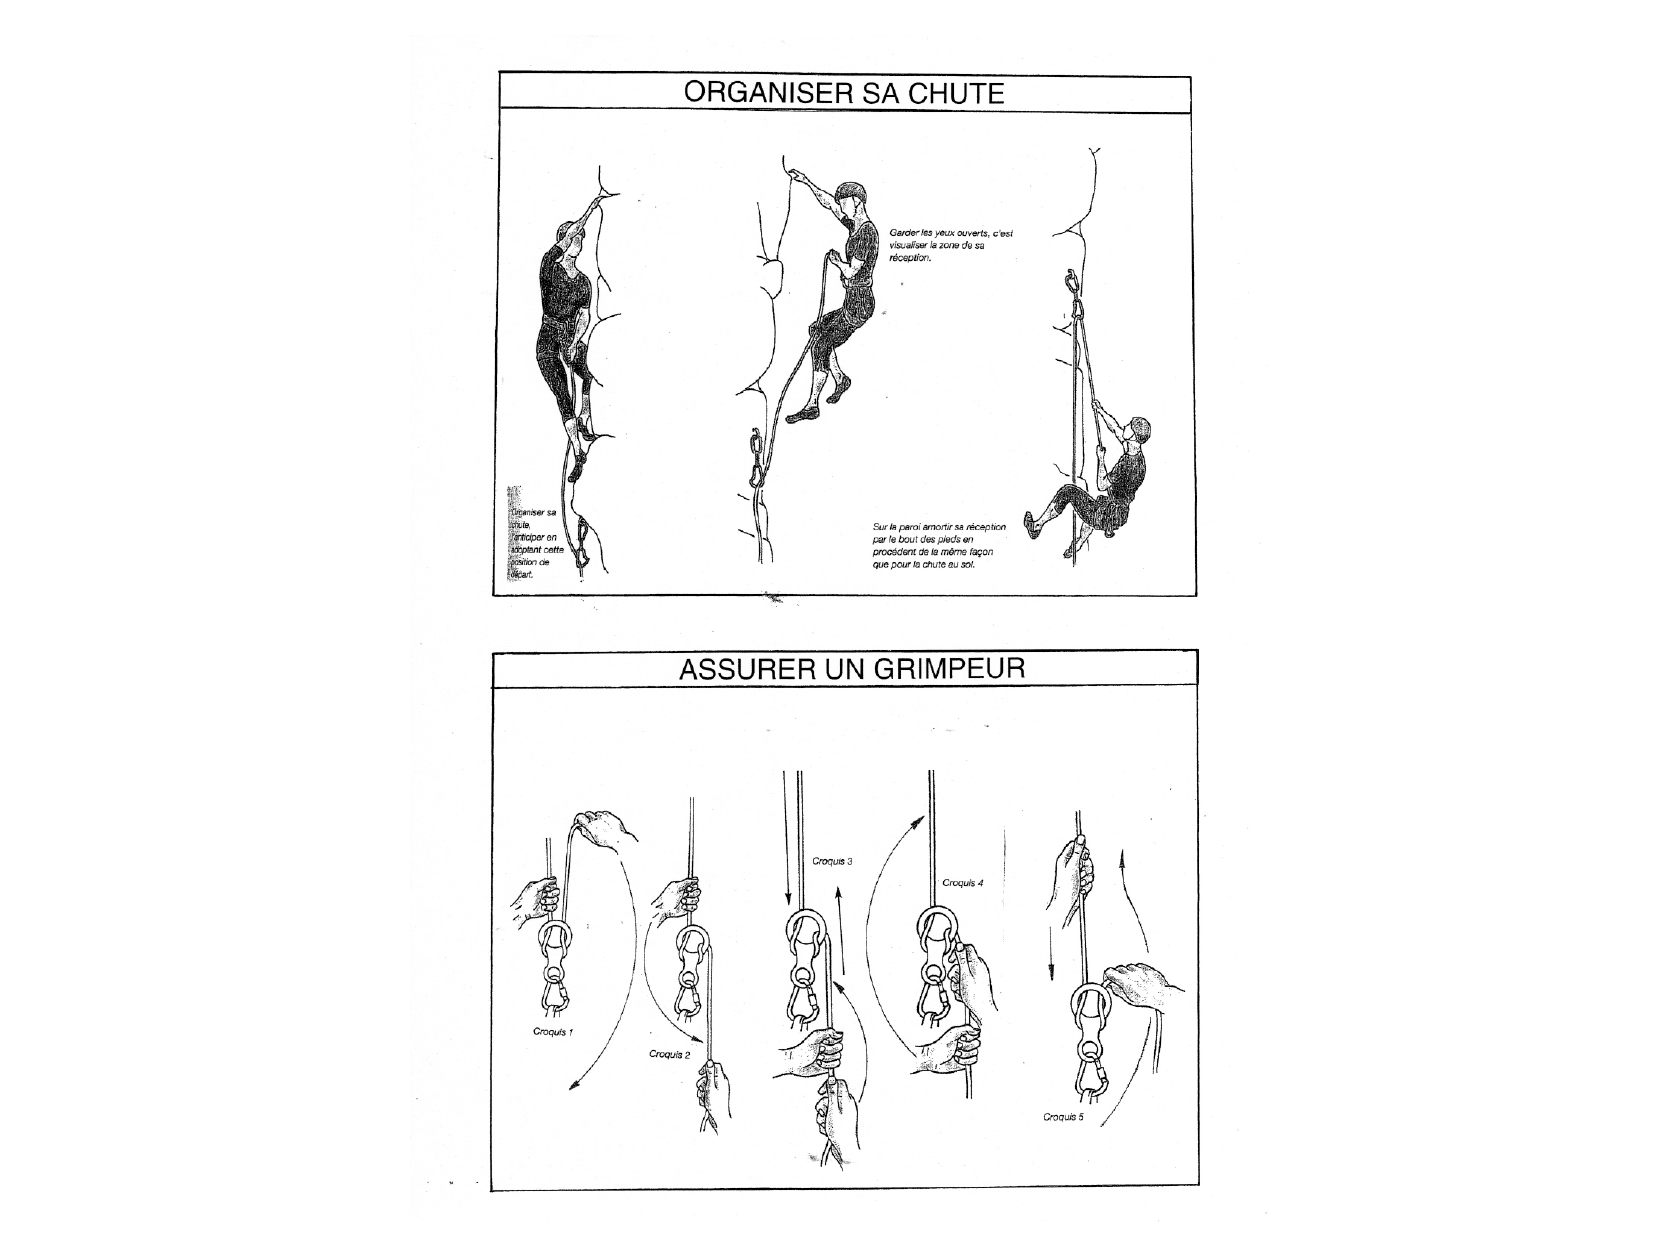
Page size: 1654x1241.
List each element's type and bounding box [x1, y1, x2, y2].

picture [410, 35, 1276, 1229]
